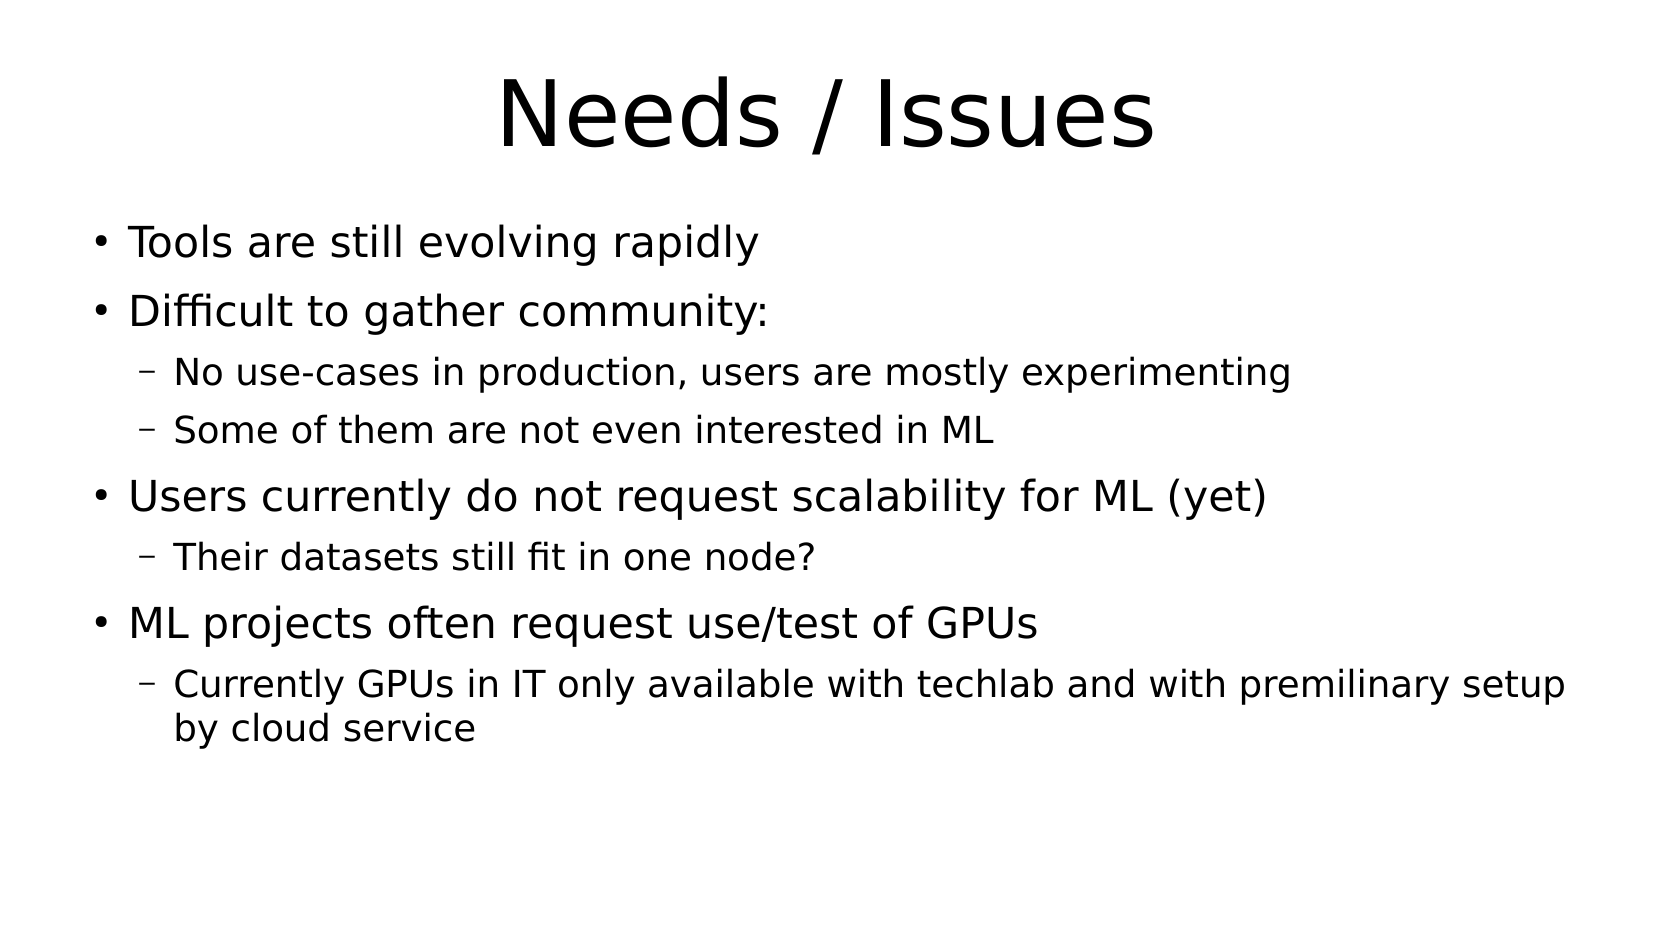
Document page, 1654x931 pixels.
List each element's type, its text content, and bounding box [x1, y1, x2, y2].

title Needs / Issues [82, 37, 1571, 193]
list Tools are still evolving rapidly Difficult to gather community: No use-cases in production, users are mostly experimenting Some of them are not even interested in ML Users currently do not request scalability for ML (yet) Their datasets still fit in one node? ML projects often request use/test of GPUs Currently GPUs in IT only available with techlab and with premilinary setup by cloud service [82, 217, 1571, 758]
